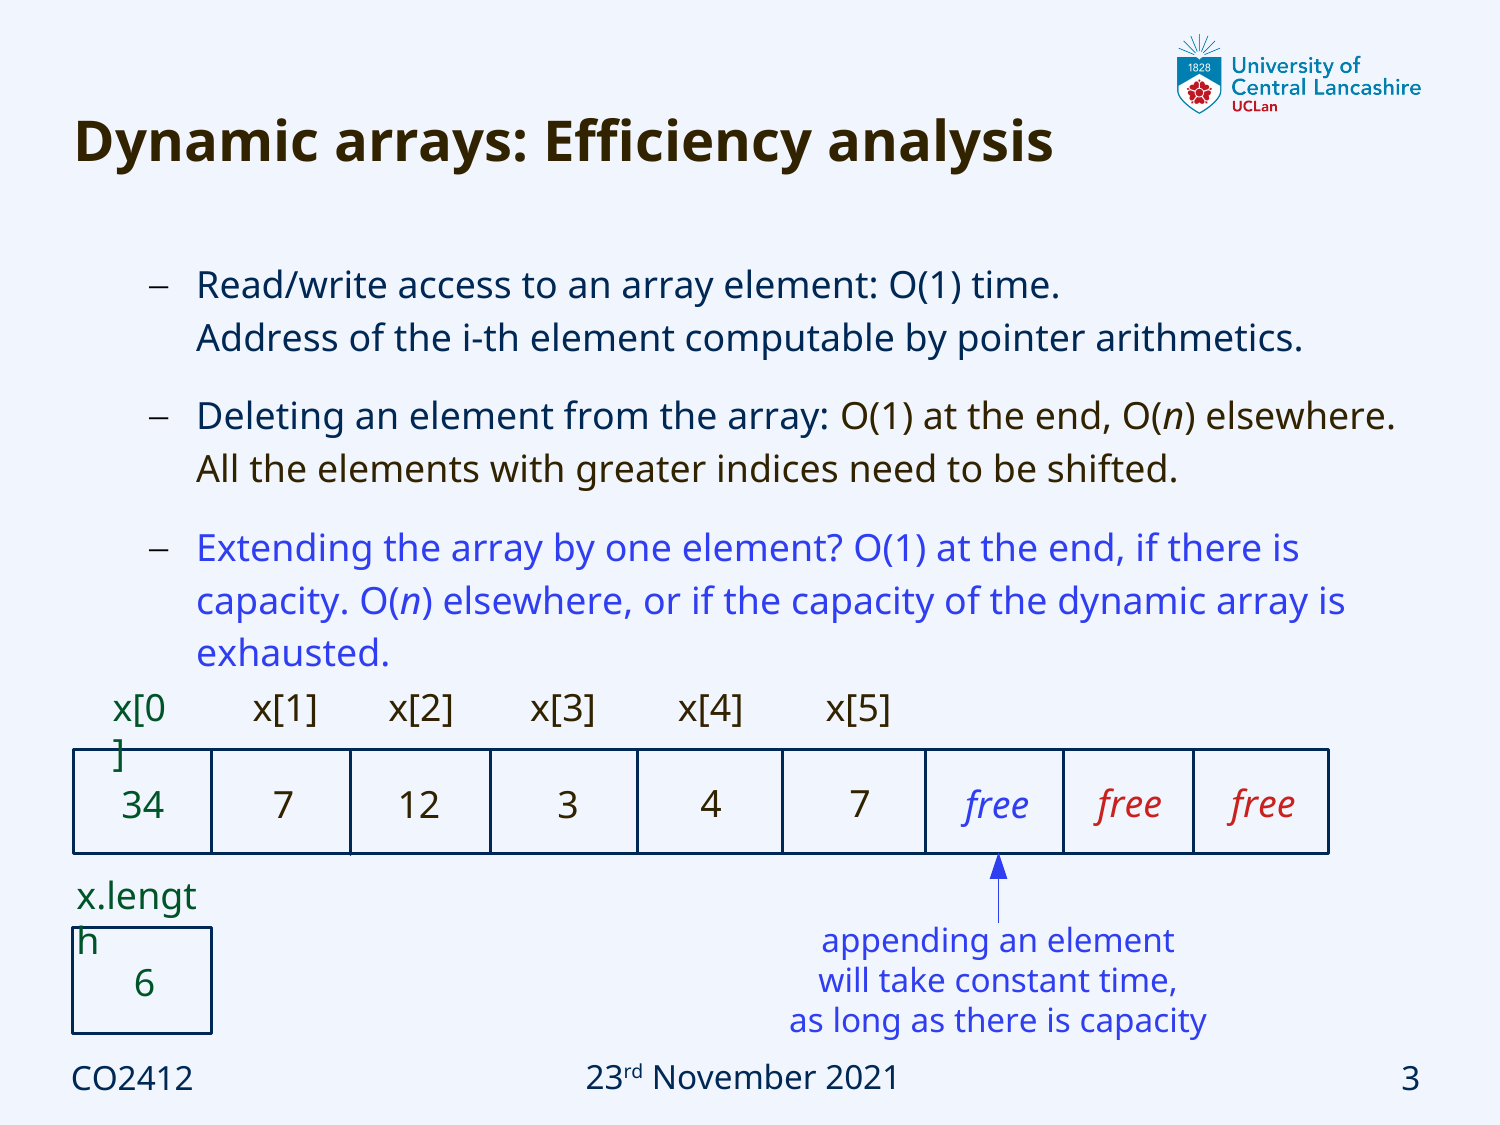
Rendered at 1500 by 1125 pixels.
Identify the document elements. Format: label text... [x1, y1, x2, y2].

text_box 34 [90, 773, 196, 834]
text_box appending an element will take constant time, as long as there is capacity [759, 912, 1237, 1047]
picture [1177, 34, 1421, 93]
text_box x[5] [810, 677, 914, 737]
text_box free [940, 773, 1054, 834]
text_box x[4] [663, 676, 766, 737]
text_box x[3] [515, 676, 619, 737]
text_box Read/write access to an array element: O(1) time. Address of the i-th element computable by pointer arithmetics. Deleting an element from the array: O(1) at the end, O(n) elsewhere. All the elements with greater indices need to be shifted. Extending the array by one element? O(1) at the end, if there is capacity. O(n) elsewhere, or if the capacity of the dynamic array is exhausted. [59, 246, 1464, 630]
text_box x.length [61, 865, 233, 925]
text_box 7 [807, 772, 913, 833]
text_box 12 [366, 773, 472, 834]
text_box 3 [515, 773, 621, 834]
text_box 7 [231, 773, 337, 834]
text_box x[1] [237, 676, 341, 737]
text_box 6 [91, 951, 198, 1012]
text_box 4 [658, 772, 764, 833]
text_box x[2] [373, 676, 477, 737]
text_box free [1207, 772, 1320, 833]
text_box free [1073, 772, 1187, 833]
title Dynamic arrays: Efficiency analysis [58, 93, 1475, 186]
text_box x[0] [98, 676, 193, 737]
